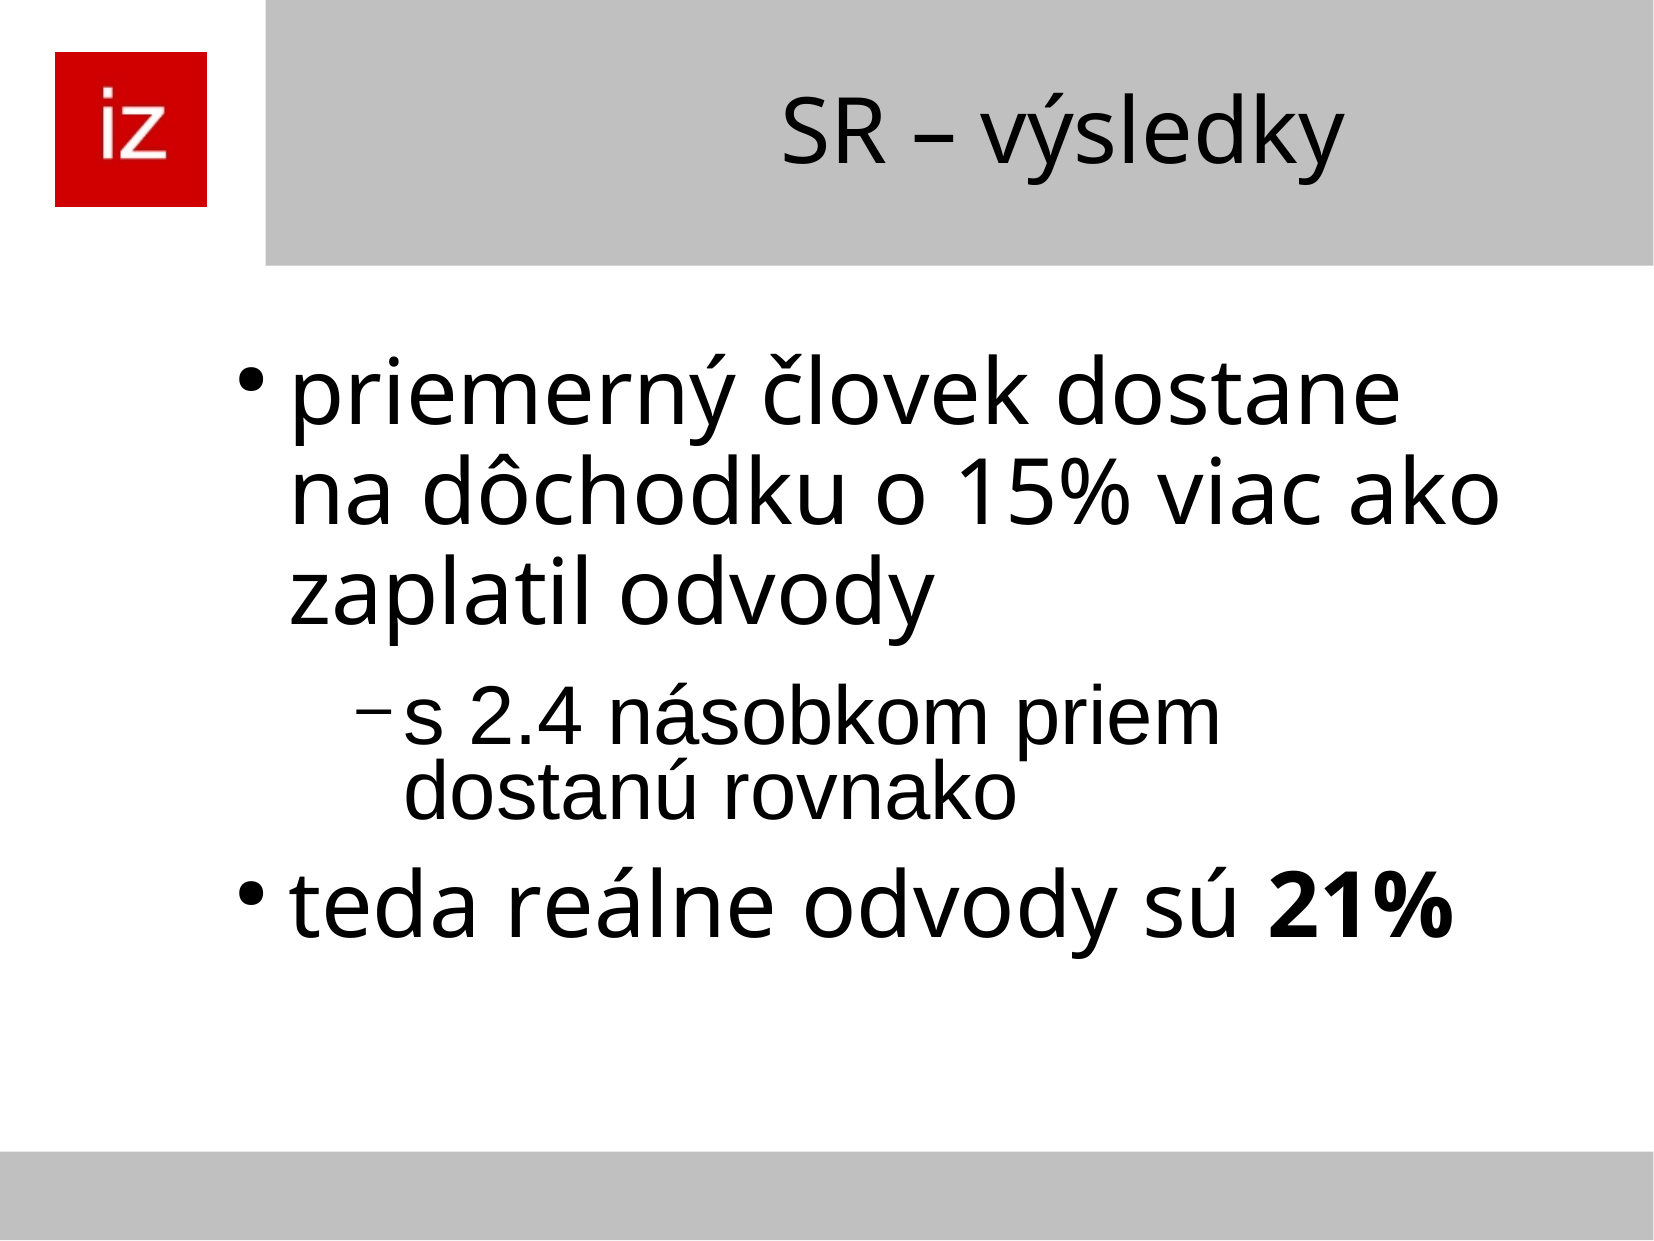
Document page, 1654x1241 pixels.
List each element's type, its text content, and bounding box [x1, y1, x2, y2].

list priemerný človek dostane na dôchodku o 15% viac ako zaplatil odvody s 2.4 násobkom priem dostanú rovnako teda reálne odvody sú 21% [121, 344, 1533, 1126]
picture [55, 52, 207, 207]
title SR – výsledky [561, 29, 1565, 237]
